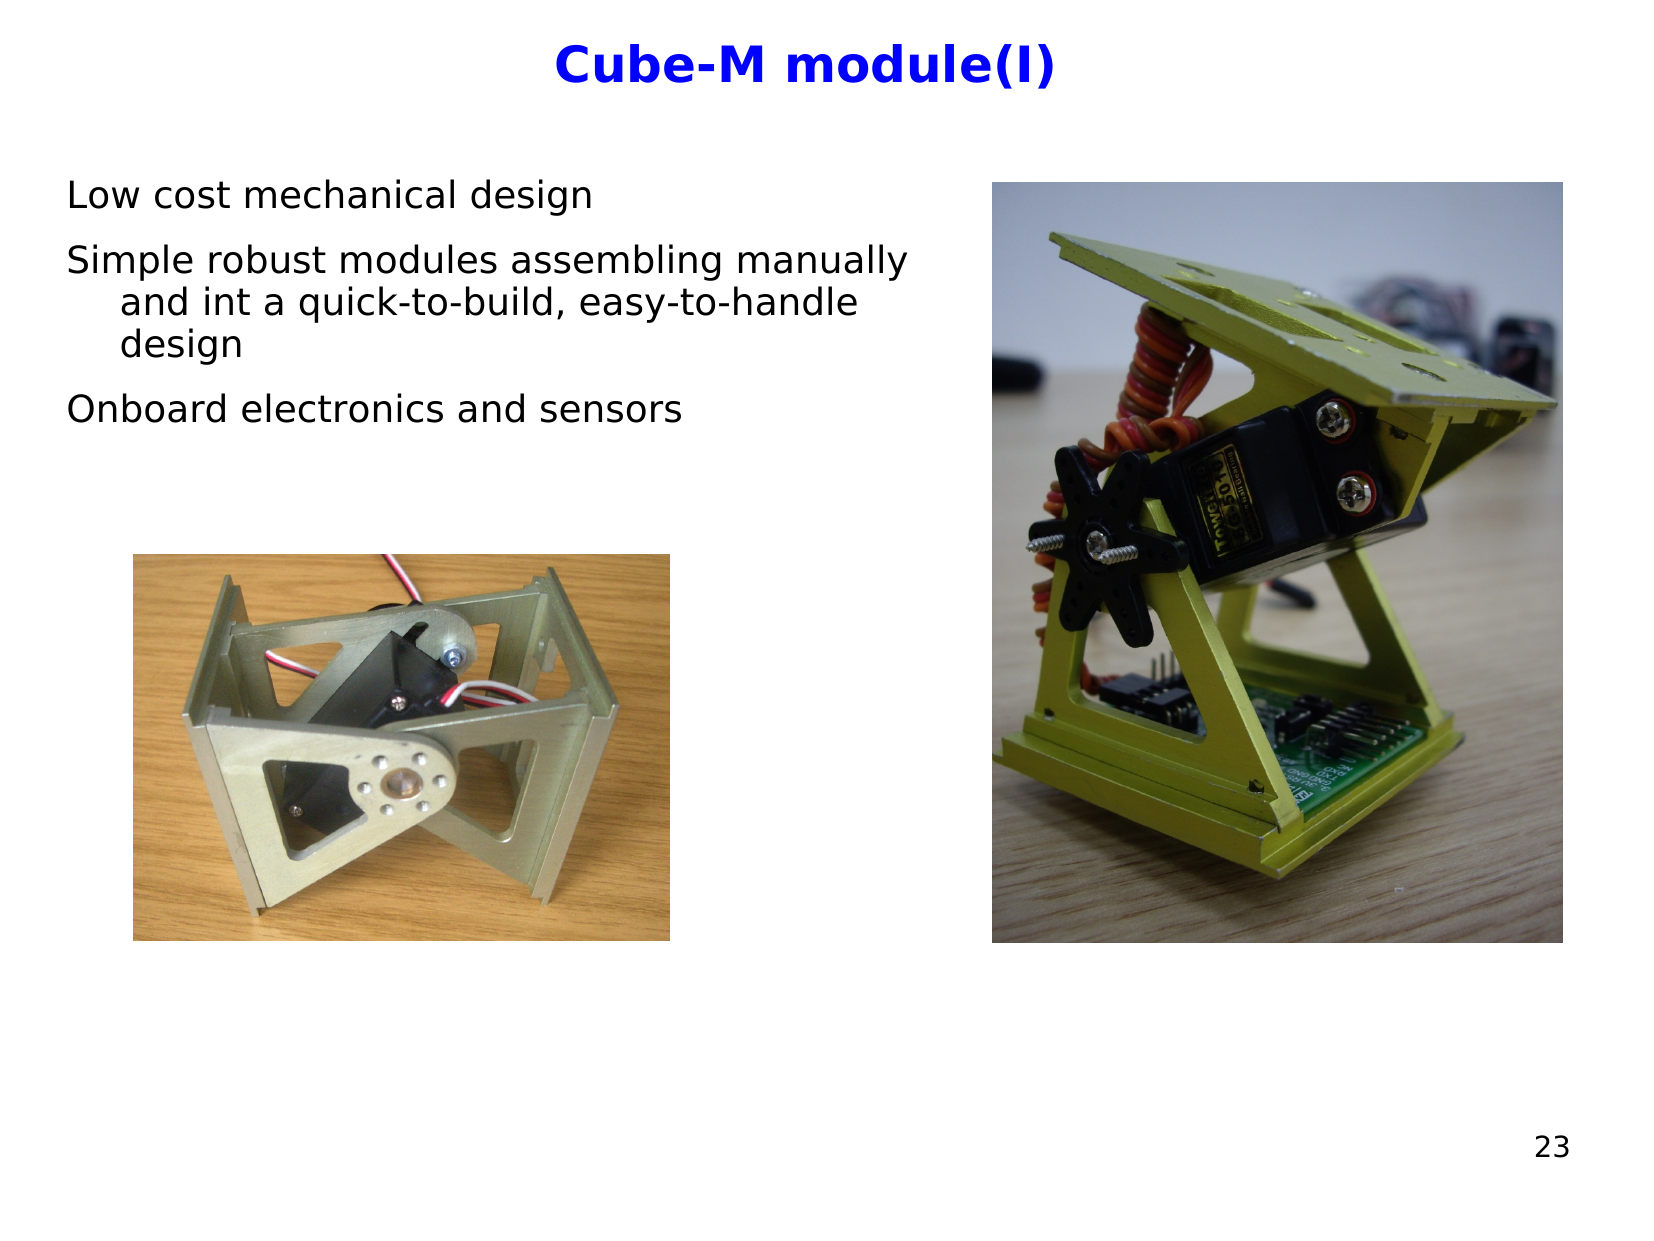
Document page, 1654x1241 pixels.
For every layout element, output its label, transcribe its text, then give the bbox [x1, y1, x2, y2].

text_box Cube-M module(I) [539, 28, 1073, 102]
picture [133, 554, 670, 941]
text_box [992, 182, 1563, 943]
list Low cost mechanical design Simple robust modules assembling manually and int a quick-to-build, easy-to-handle design Onboard electronics and sensors [48, 175, 923, 485]
